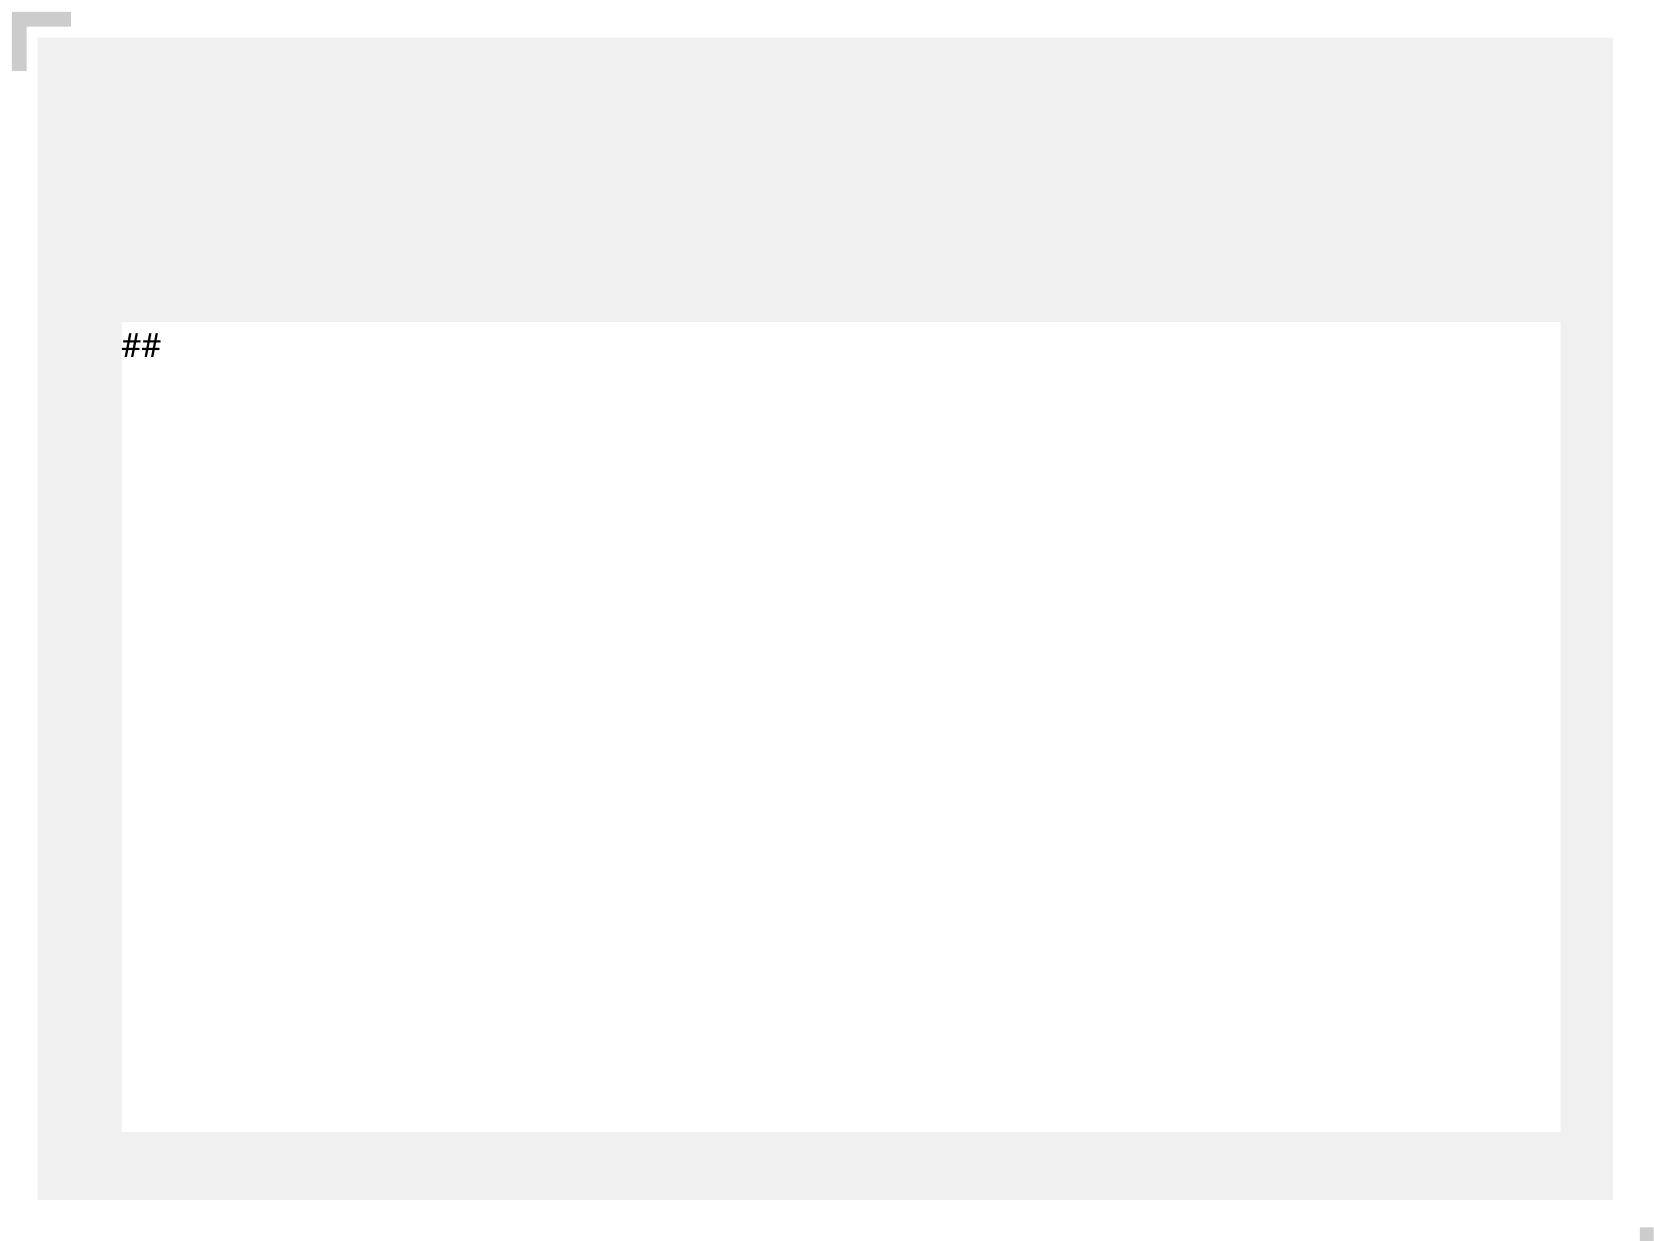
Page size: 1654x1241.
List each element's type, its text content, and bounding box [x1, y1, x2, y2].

list ## [121, 322, 1561, 1132]
